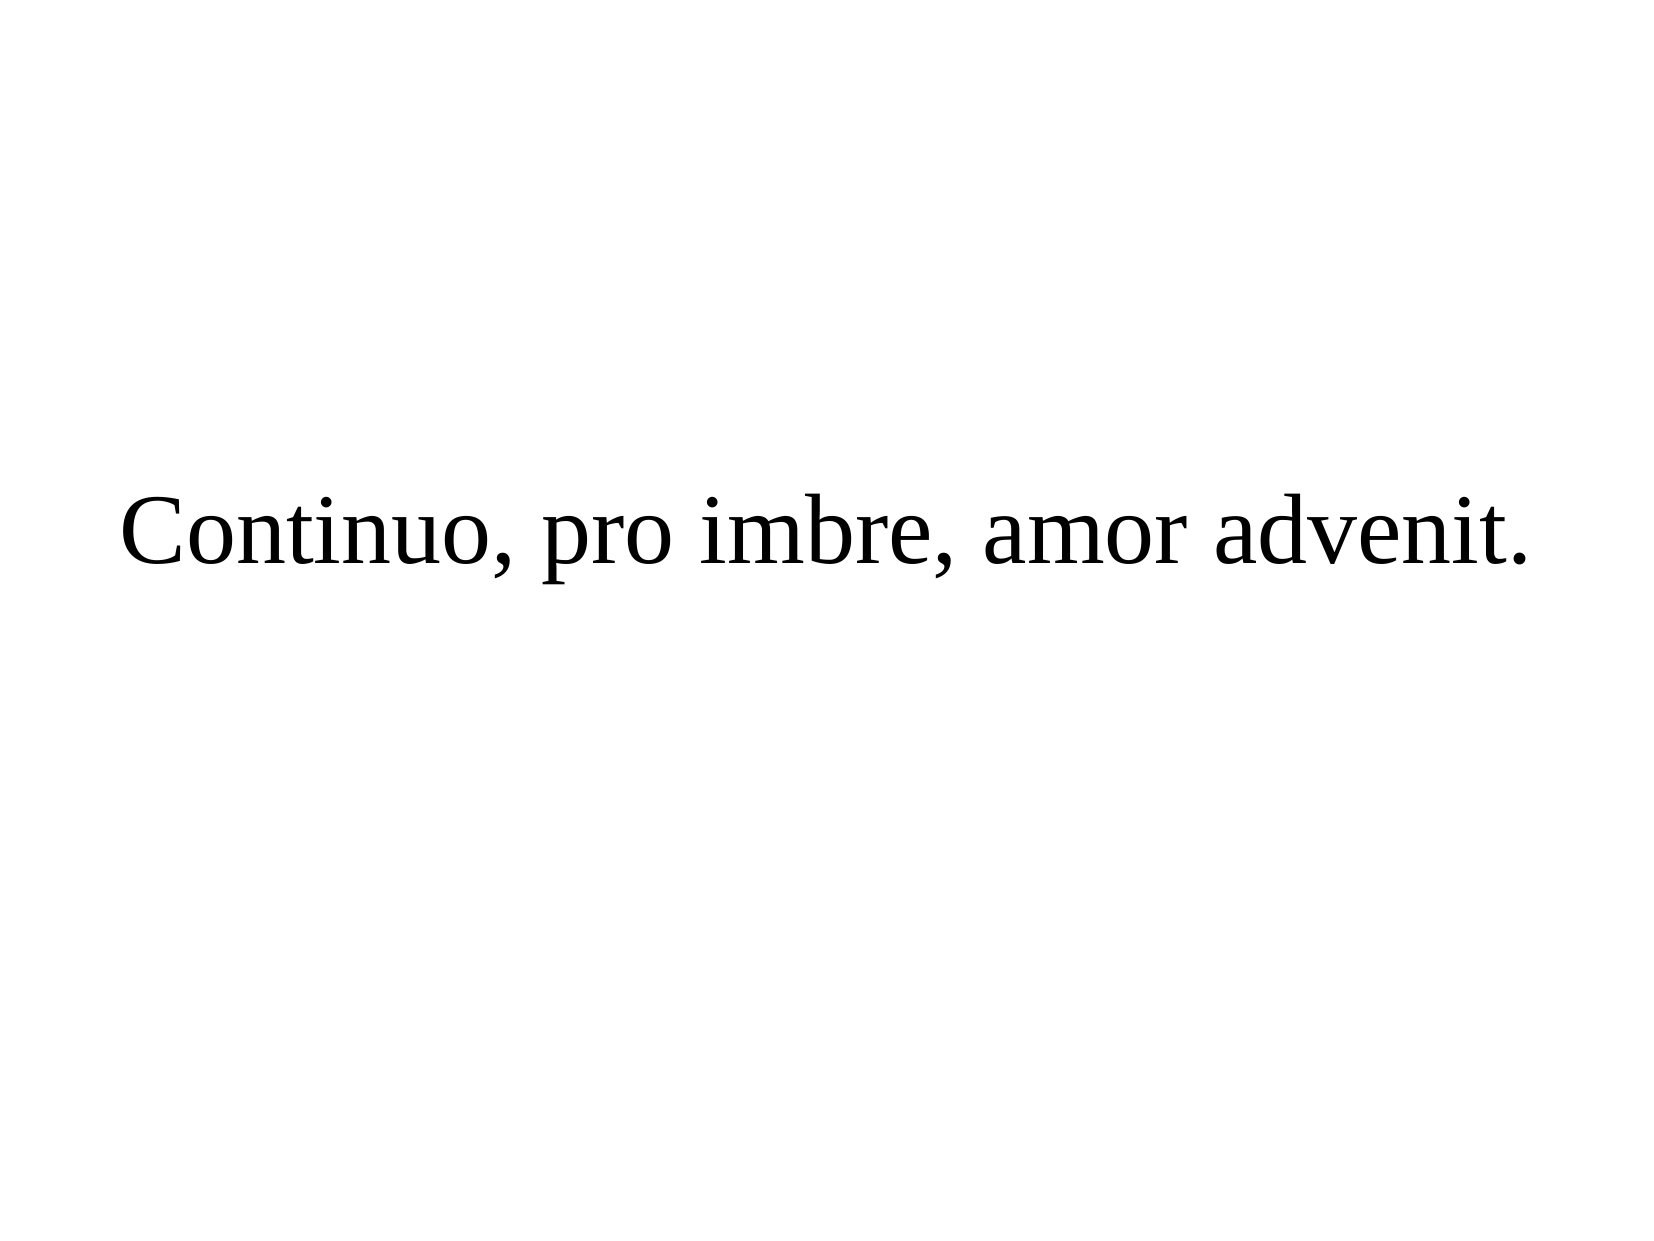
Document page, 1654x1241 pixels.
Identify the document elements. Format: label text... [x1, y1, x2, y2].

text_box Continuo, pro imbre, amor advenit. [82, 49, 1571, 1010]
